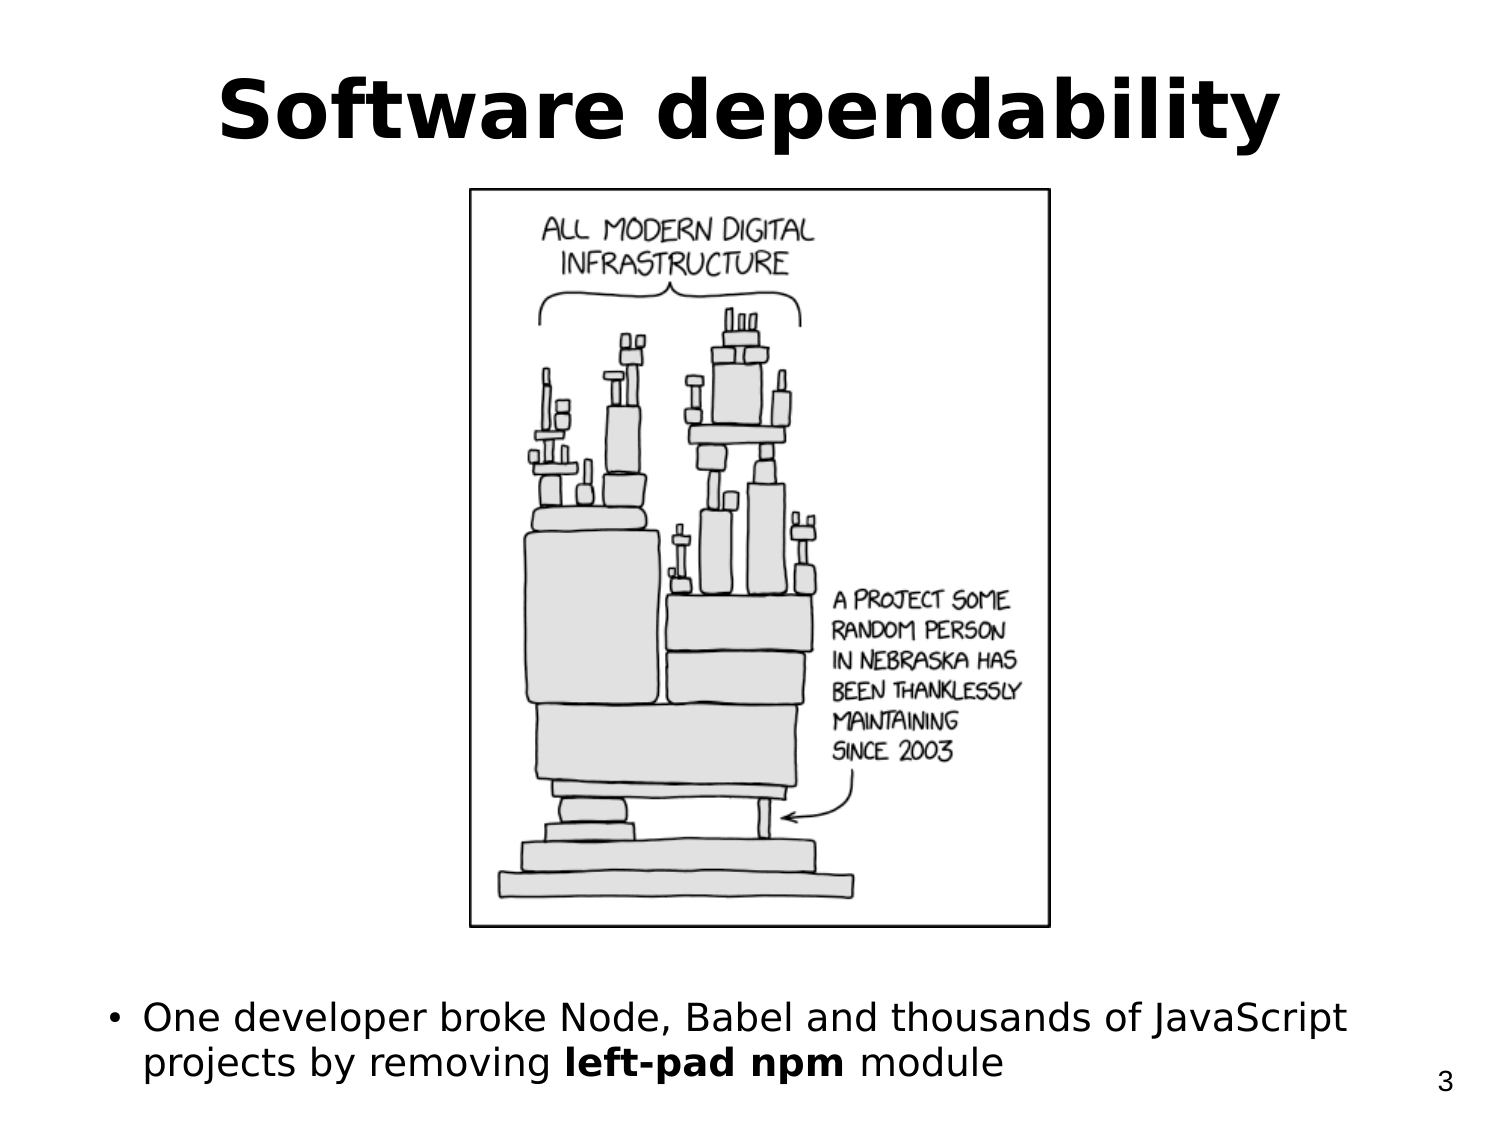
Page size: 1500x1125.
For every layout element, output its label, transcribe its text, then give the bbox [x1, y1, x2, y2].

list One developer broke Node, Babel and thousands of JavaScript projects by removing left-pad npm module [96, 995, 1447, 1087]
title Software dependability [75, 44, 1425, 177]
picture [469, 188, 1051, 928]
